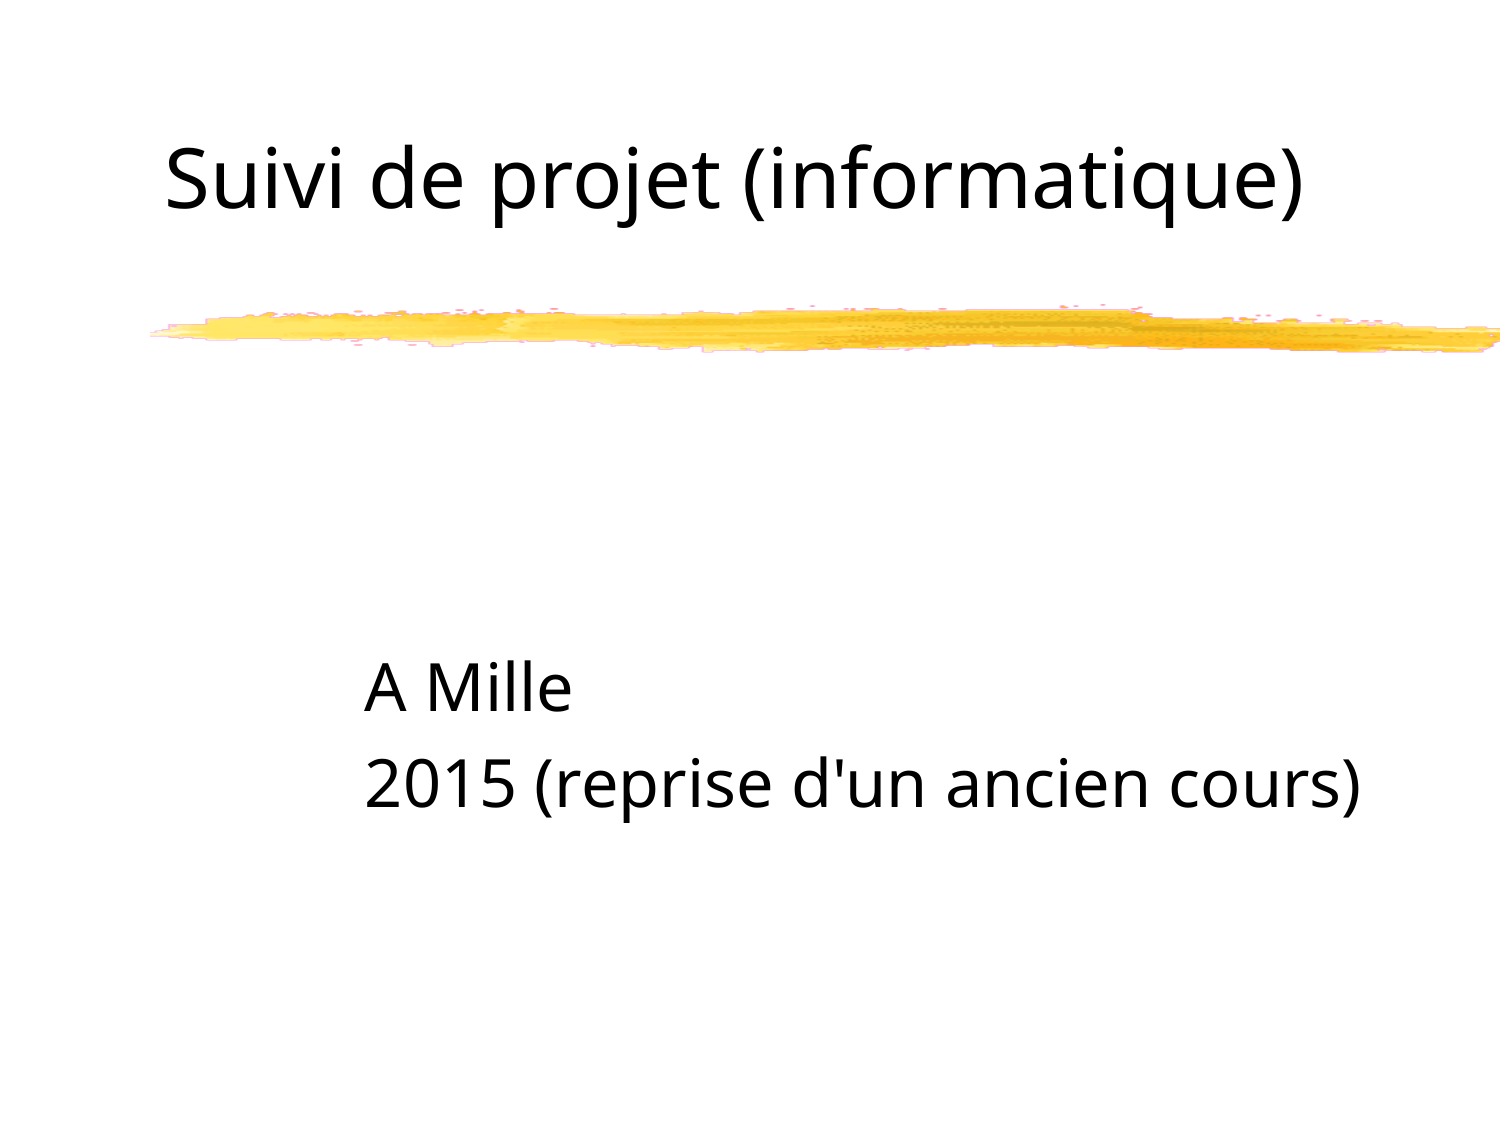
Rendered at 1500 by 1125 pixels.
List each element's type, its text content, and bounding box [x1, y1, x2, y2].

subtitle A Mille 2015 (reprise d'un ancien cours) [350, 637, 1401, 929]
picture [150, 299, 1500, 363]
title Suivi de projet (informatique) [149, 49, 1417, 300]
